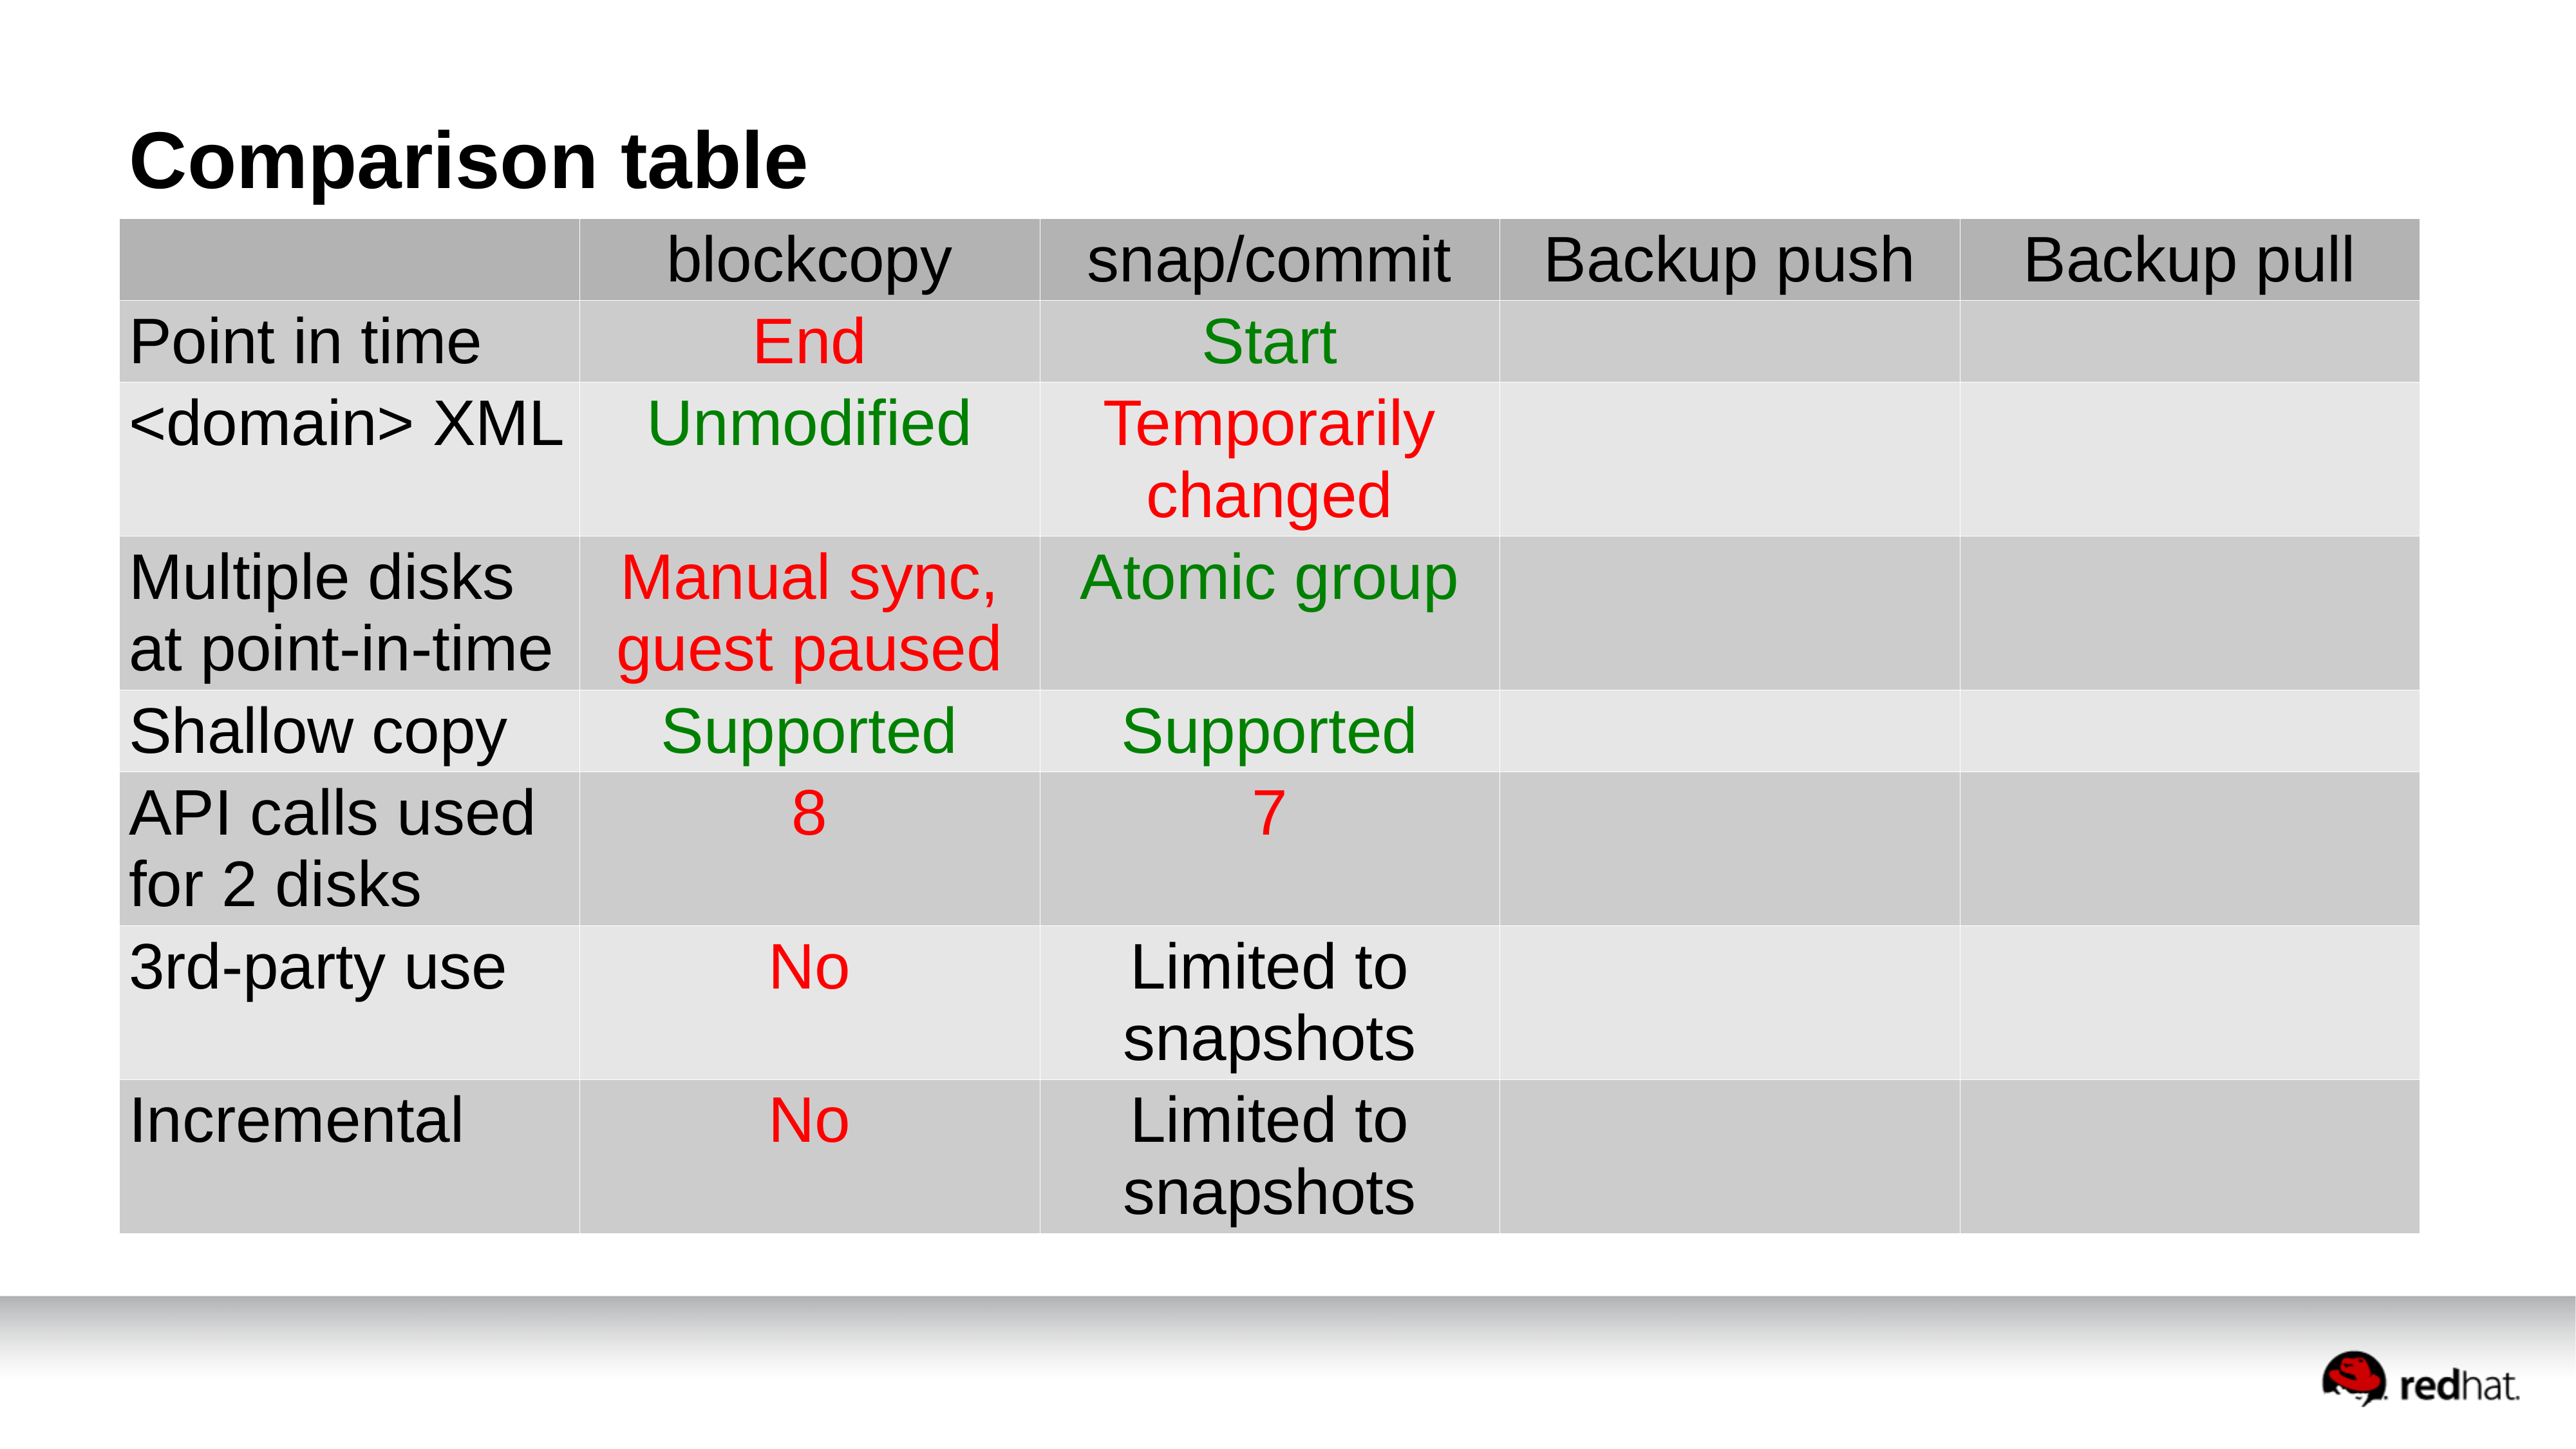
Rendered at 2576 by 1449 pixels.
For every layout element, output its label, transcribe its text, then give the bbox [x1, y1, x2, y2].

table_cell End [580, 301, 1040, 382]
table_cell Supported [580, 690, 1040, 772]
table_cell Shallow copy [120, 690, 579, 772]
table_cell [1500, 1080, 1960, 1233]
table_cell Atomic group [1040, 536, 1500, 690]
table_cell Start [1040, 301, 1500, 382]
table_cell Unmodified [580, 383, 1040, 536]
table_cell [1960, 383, 2420, 536]
table_cell [1500, 301, 1960, 382]
table_cell [1960, 536, 2420, 690]
title Comparison table [129, 100, 2261, 218]
table_cell [1960, 772, 2420, 925]
table_cell [1960, 1080, 2420, 1233]
table_cell Limited to snapshots [1040, 926, 1500, 1079]
table_header blockcopy [580, 219, 1040, 300]
table_cell Manual sync, guest paused [580, 536, 1040, 690]
table_cell Limited to snapshots [1040, 1080, 1500, 1233]
table_cell [1500, 690, 1960, 772]
table_cell API calls used for 2 disks [120, 772, 579, 925]
table_header Backup pull [1960, 219, 2420, 300]
table_cell [1960, 690, 2420, 772]
table_cell [1500, 536, 1960, 690]
table_cell Point in time [120, 301, 579, 382]
table_cell Supported [1040, 690, 1500, 772]
table_cell <domain> XML [120, 383, 579, 536]
table_header snap/commit [1040, 219, 1500, 300]
table_cell Multiple disks at point-in-time [120, 536, 579, 690]
table_cell [1500, 772, 1960, 925]
table_header Backup push [1500, 219, 1960, 300]
table_cell [1960, 301, 2420, 382]
table_cell No [580, 926, 1040, 1079]
picture [0, 0, 2576, 1446]
table_cell 7 [1040, 772, 1500, 925]
table_header [120, 219, 579, 300]
table_cell [1500, 383, 1960, 536]
table_cell Temporarily changed [1040, 383, 1500, 536]
table_cell 3rd-party use [120, 926, 579, 1079]
table_cell No [580, 1080, 1040, 1233]
table_cell Incremental [120, 1080, 579, 1233]
table_cell [1500, 926, 1960, 1079]
table_cell [1960, 926, 2420, 1079]
table_cell 8 [580, 772, 1040, 925]
